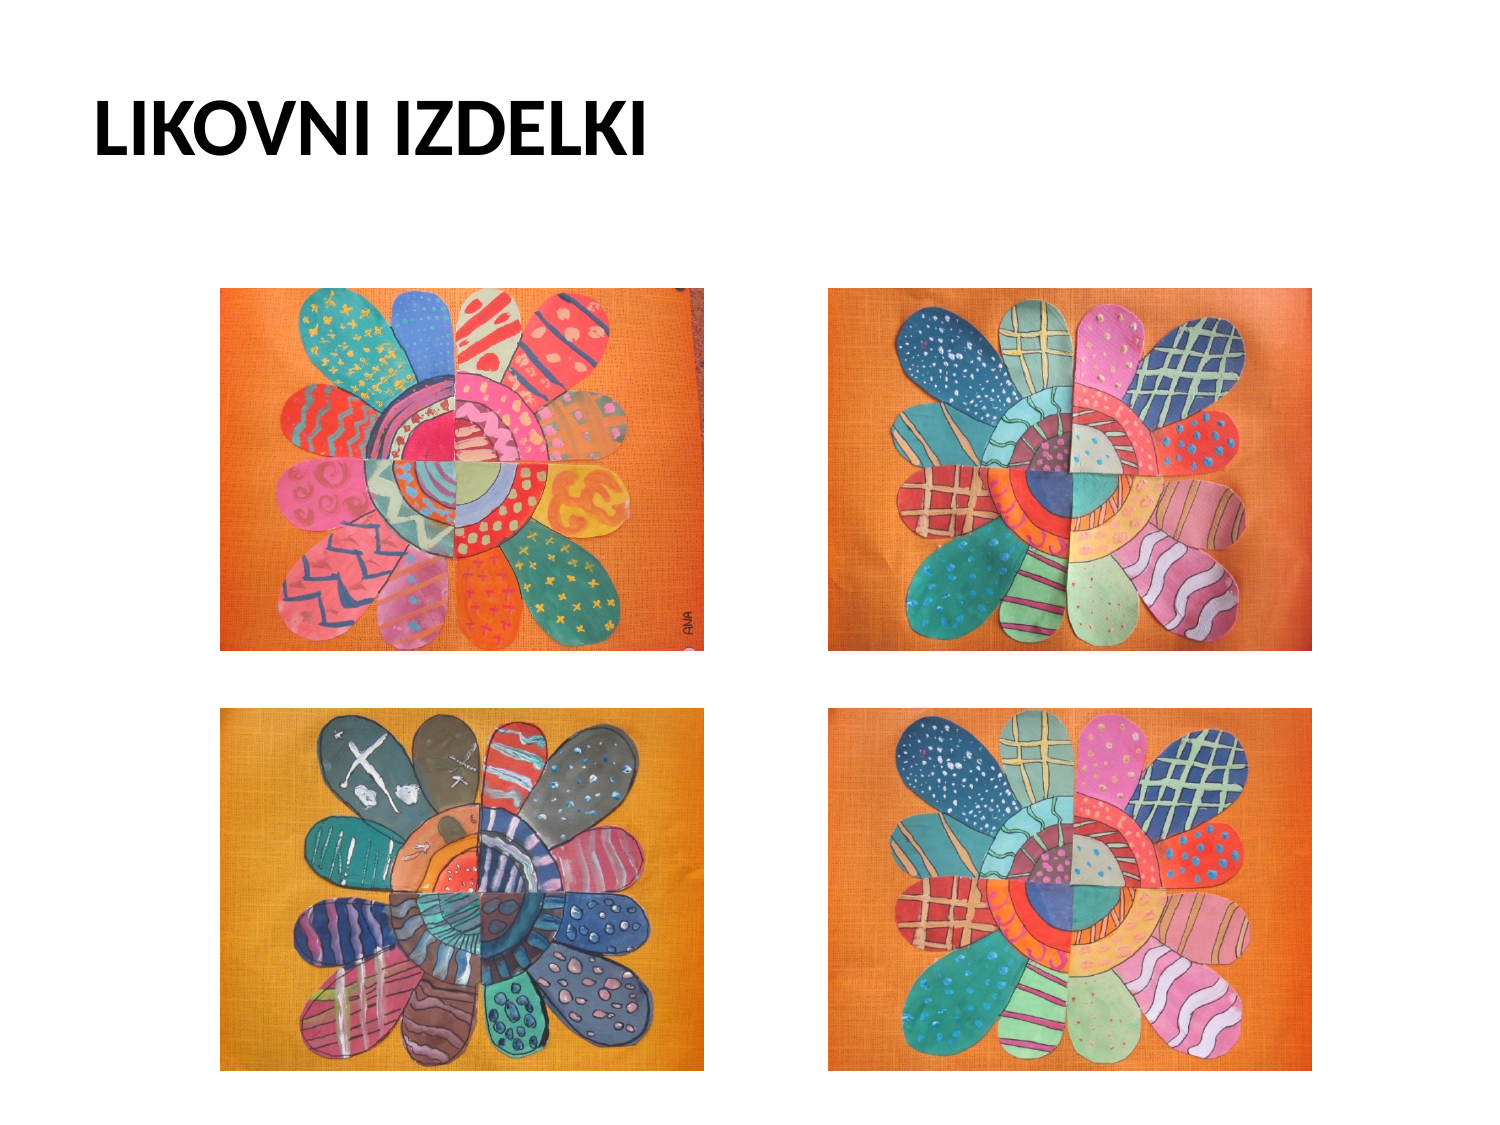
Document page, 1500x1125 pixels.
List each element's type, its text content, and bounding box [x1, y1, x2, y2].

picture [220, 708, 704, 1071]
text_box LIKOVNI IZDELKI [78, 85, 1100, 184]
picture [220, 288, 704, 651]
picture [828, 288, 1312, 651]
picture [828, 708, 1312, 1071]
